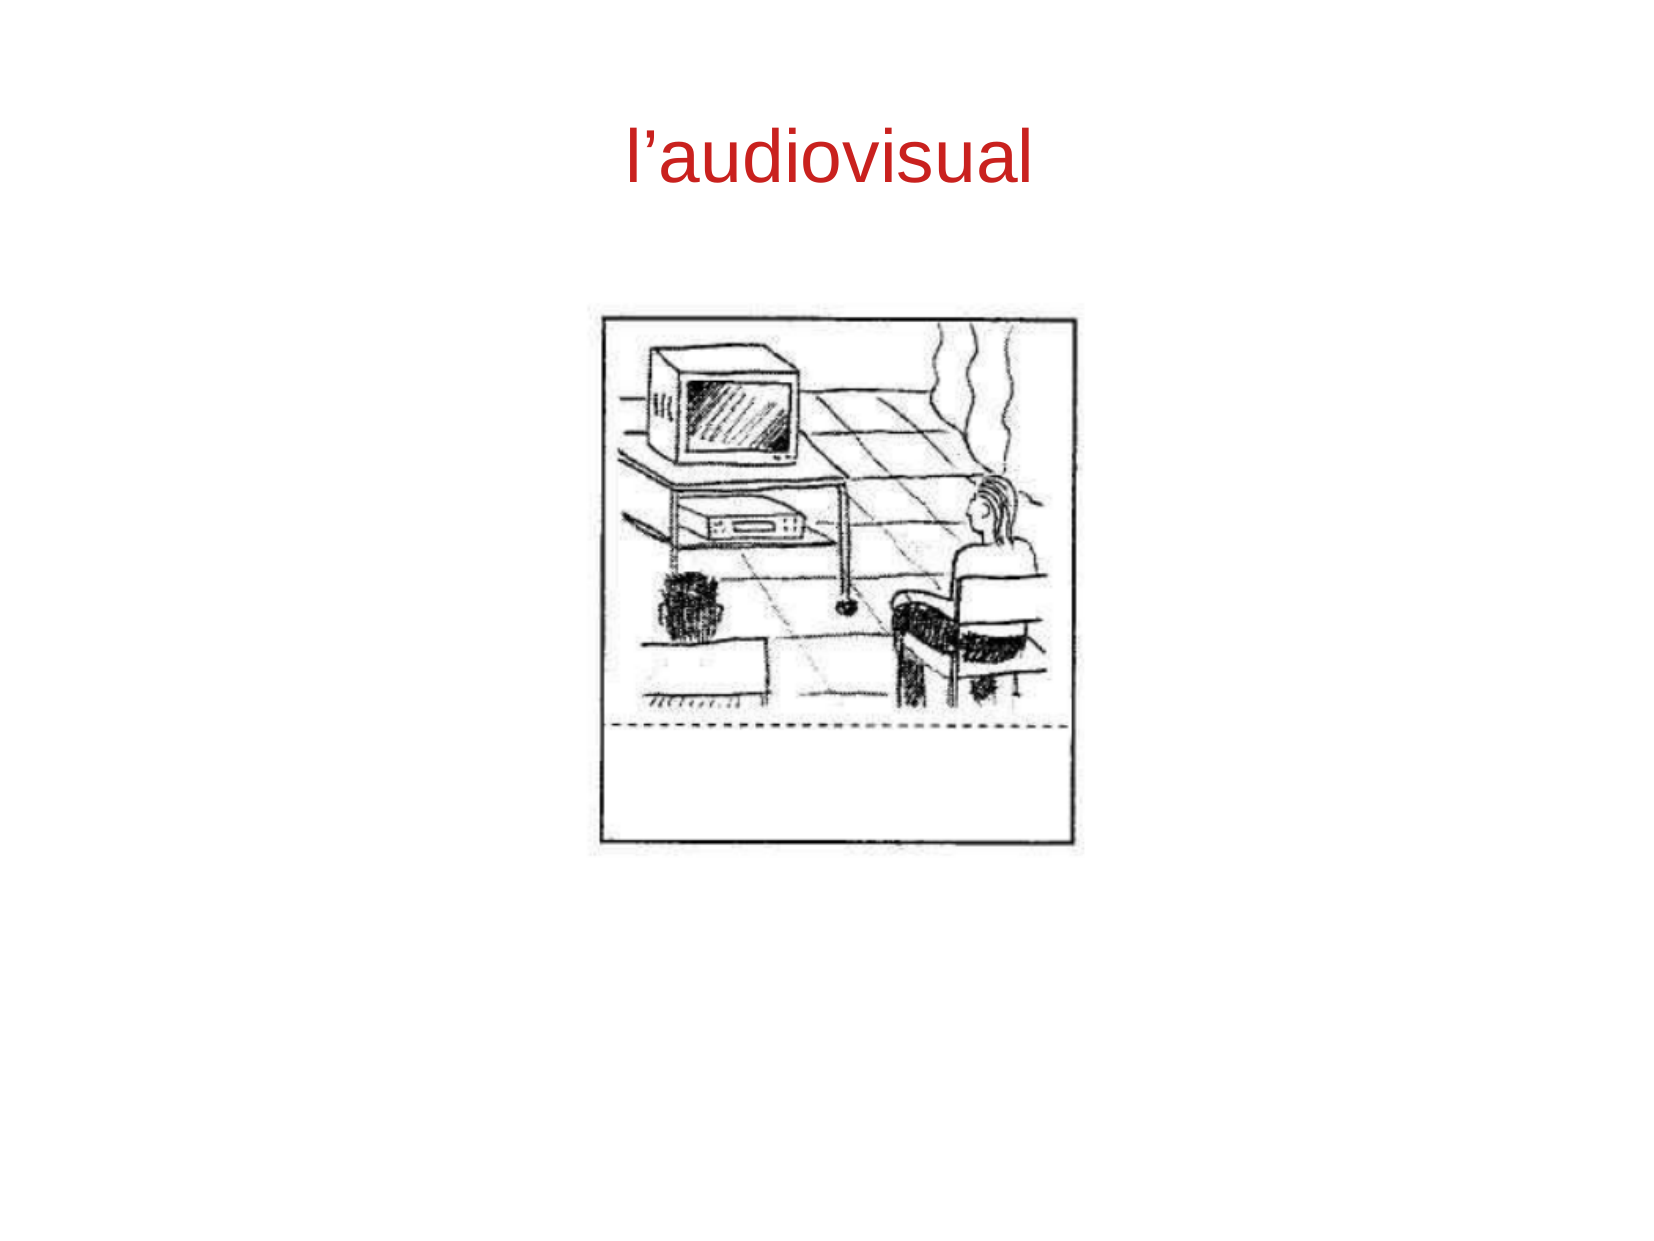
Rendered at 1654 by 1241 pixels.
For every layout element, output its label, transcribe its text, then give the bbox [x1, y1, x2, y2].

text_box l’audiovisual [289, 49, 1371, 257]
picture [581, 291, 1094, 873]
